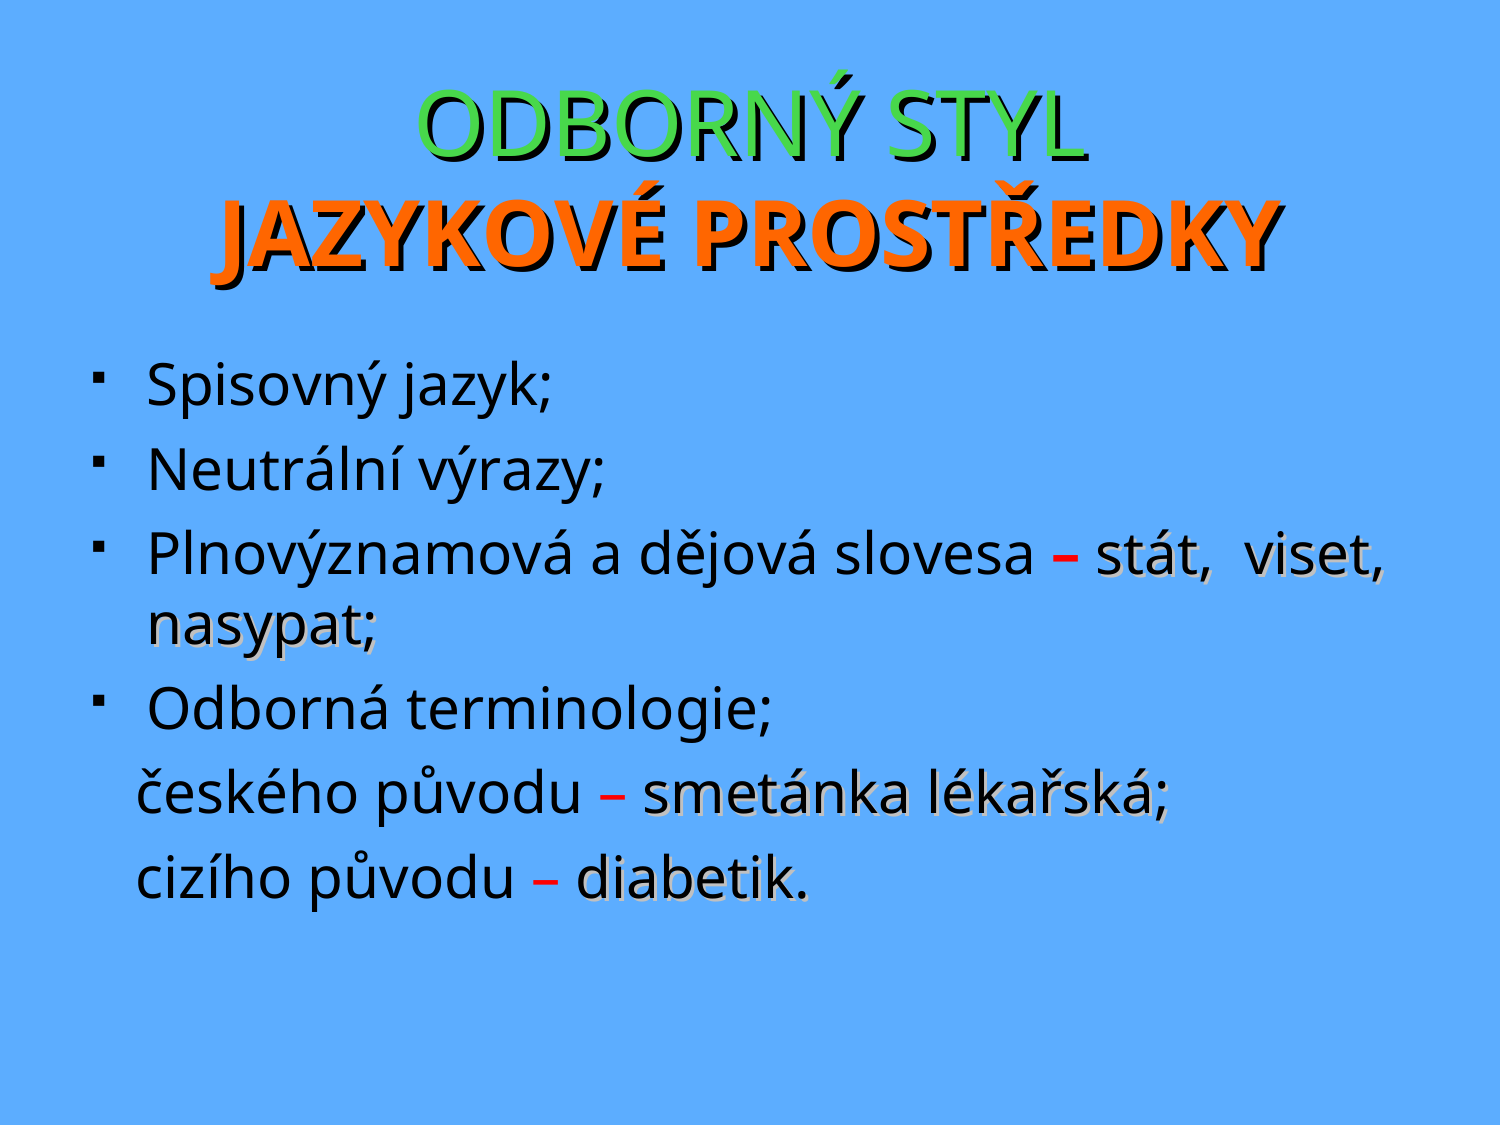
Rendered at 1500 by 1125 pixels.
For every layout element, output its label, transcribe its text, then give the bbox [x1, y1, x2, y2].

title ODBORNÝ STYL JAZYKOVÉ PROSTŘEDKY [75, 57, 1426, 293]
list Spisovný jazyk; Neutrální výrazy; Plnovýznamová a dějová slovesa – stát, viset, nasypat; Odborná terminologie; českého původu – smetánka lékařská; cizího původu – diabetik. [75, 339, 1426, 1125]
